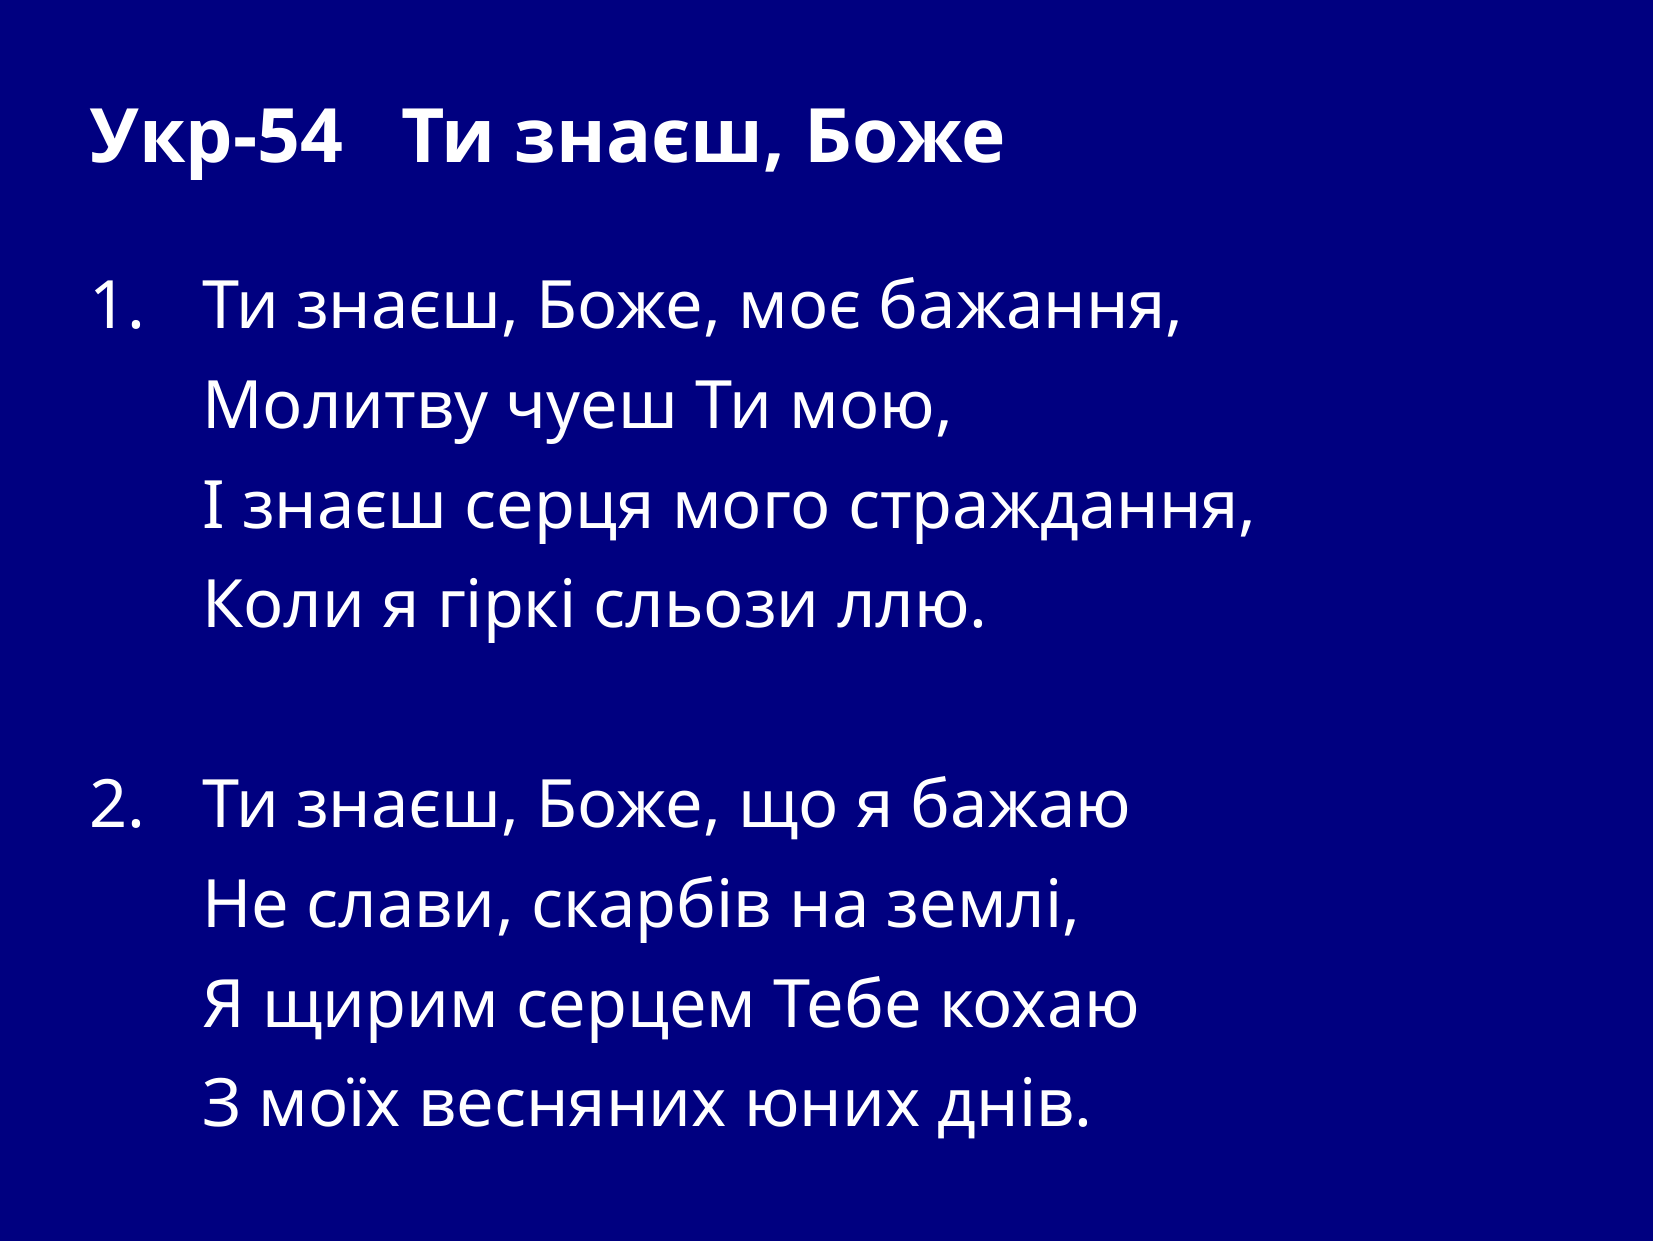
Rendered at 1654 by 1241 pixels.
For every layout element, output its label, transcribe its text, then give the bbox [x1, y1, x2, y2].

text_box 1. Ти знаєш, Боже, моє бажання, Молитву чуеш Ти мою, І знаєш серця мого страждання, Коли я гіркі сльози ллю. 2. Ти знаєш, Боже, що я бажаю Не слави, скарбів на землі, Я щирим серцем Тебе кохаю З моїх весняних юних днів. [75, 188, 1576, 1163]
text_box Укр-54 Ти знаєш, Боже [75, 75, 1576, 188]
